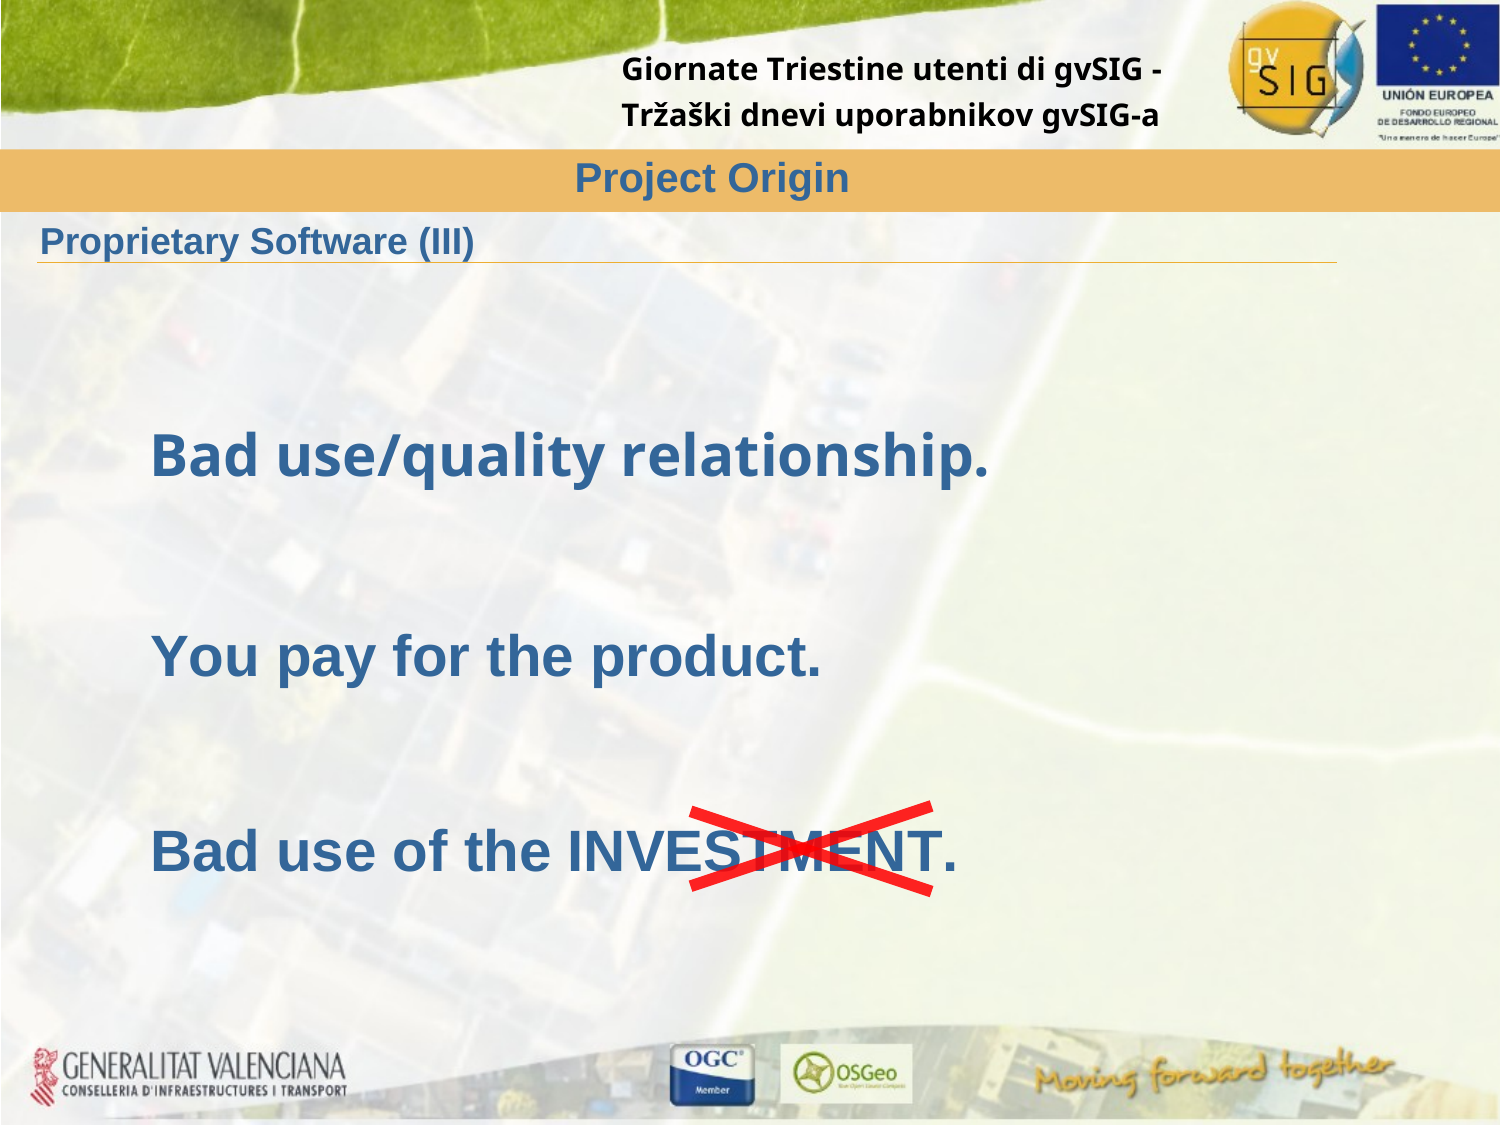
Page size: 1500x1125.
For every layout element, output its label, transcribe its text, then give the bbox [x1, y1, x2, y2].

text_box Bad use/quality relationship. You pay for the product. Bad use of the INVESTMENT. [133, 375, 1420, 895]
picture [1, 0, 1500, 149]
picture [1, 212, 1500, 1125]
text_box Project Origin [0, 149, 1426, 219]
text_box Proprietary Software (III) [25, 219, 946, 274]
